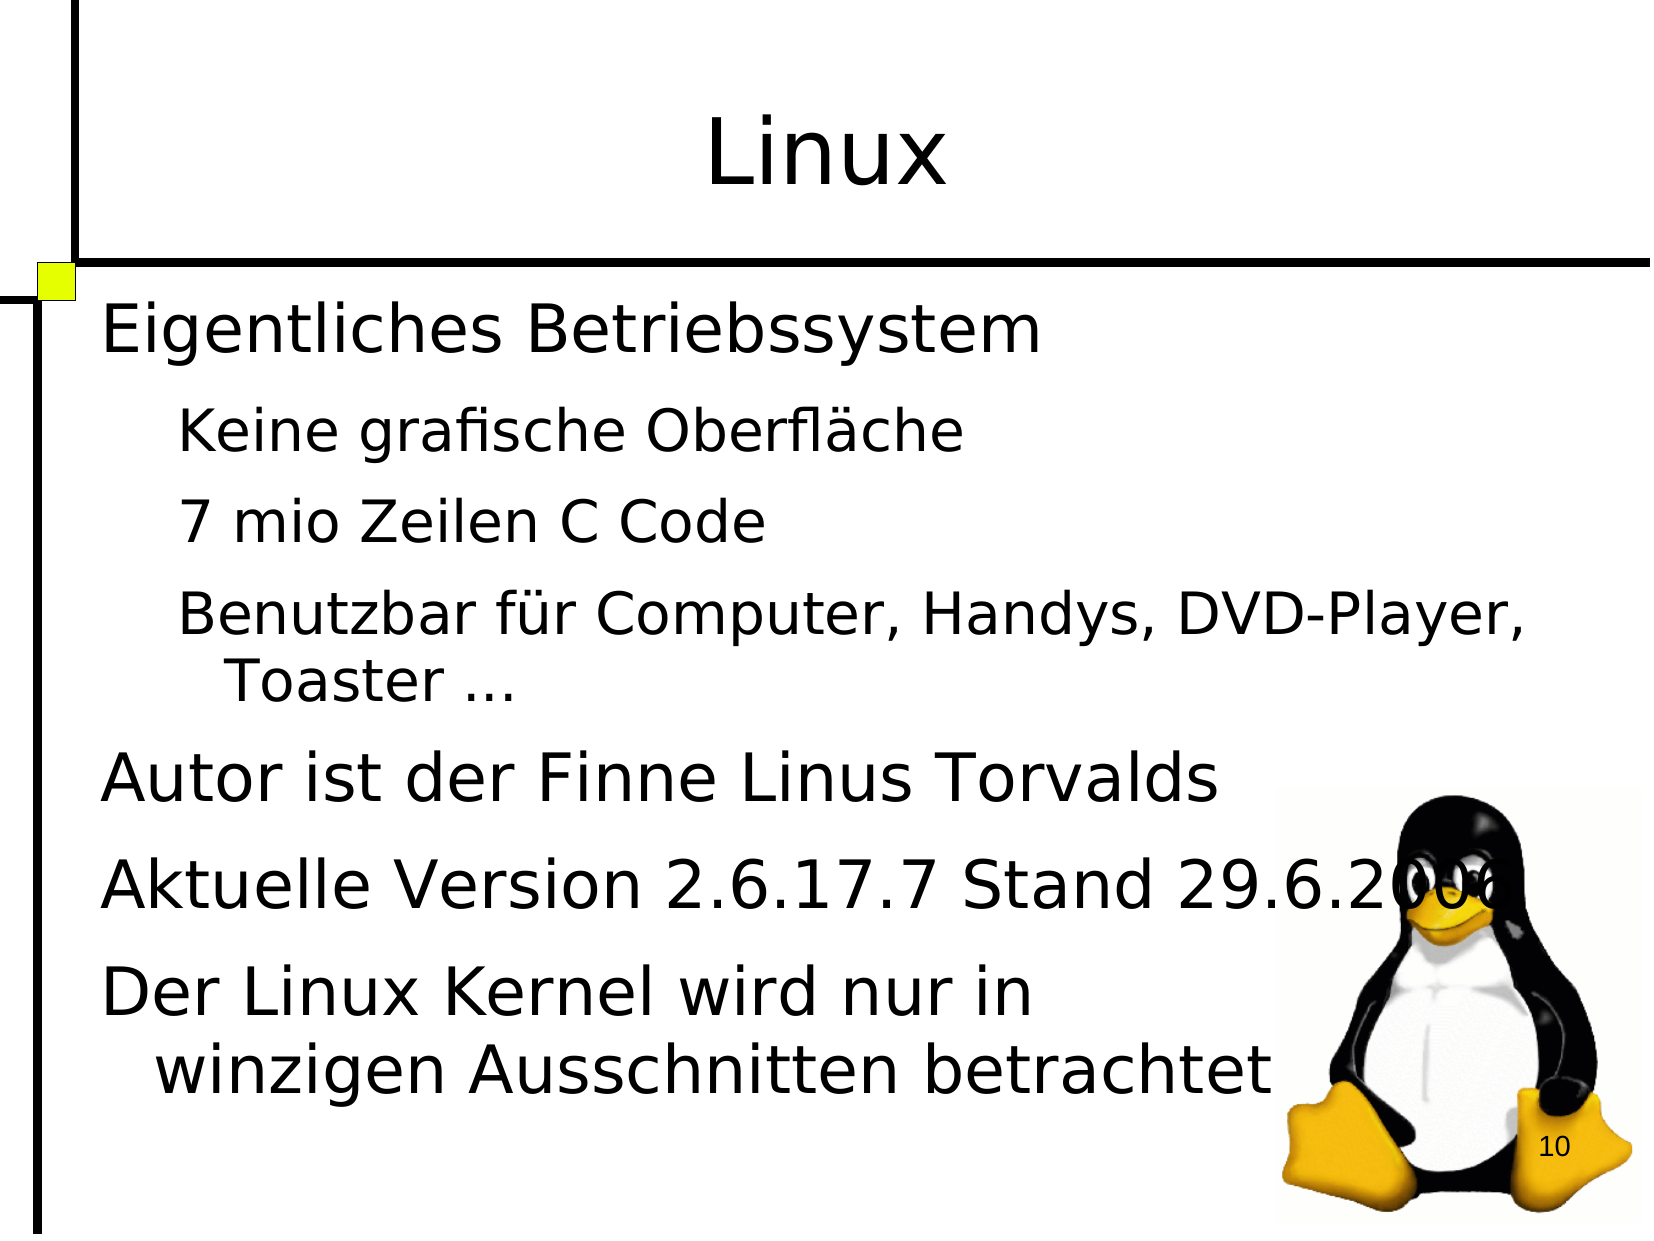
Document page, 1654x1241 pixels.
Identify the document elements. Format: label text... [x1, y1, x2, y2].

title Linux [82, 49, 1571, 257]
list Eigentliches Betriebssystem Keine grafische Oberfläche 7 mio Zeilen C Code Benutzbar für Computer, Handys, DVD-Player, Toaster ... Autor ist der Finne Linus Torvalds Aktuelle Version 2.6.17.7 Stand 29.6.2006 Der Linux Kernel wird nur in winzigen Ausschnitten betrachtet [82, 290, 1571, 1188]
picture [1275, 787, 1642, 1223]
